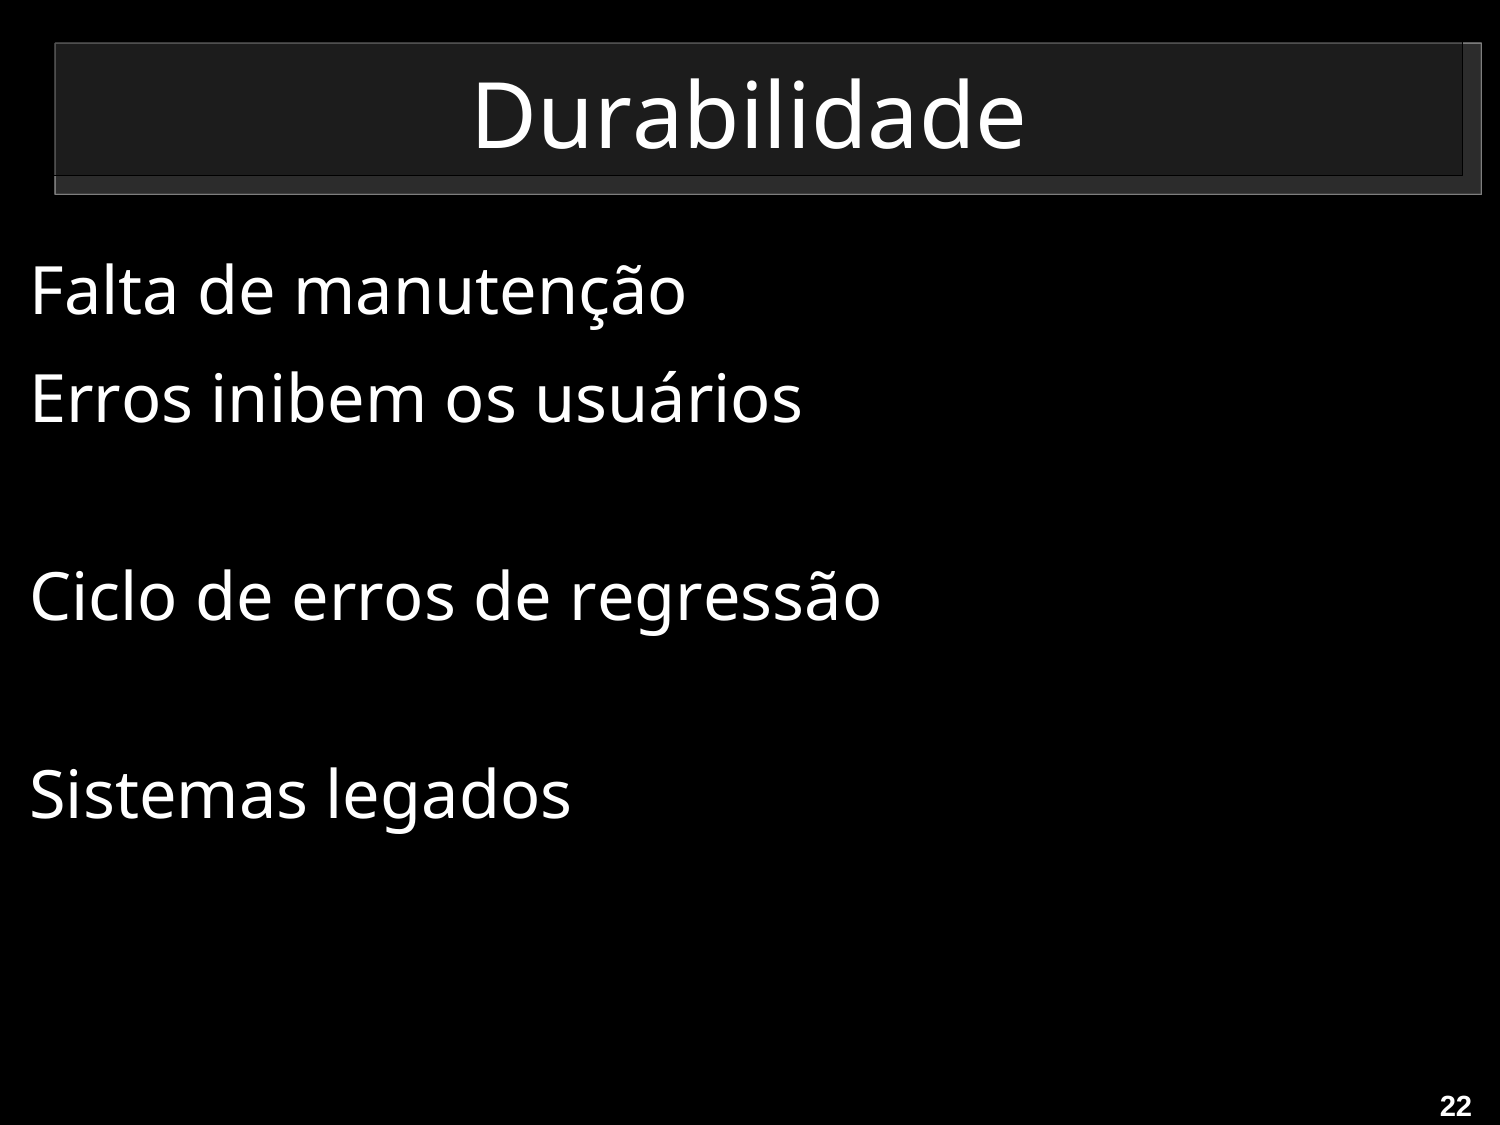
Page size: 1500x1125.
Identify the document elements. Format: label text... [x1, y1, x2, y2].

list Falta de manutenção Erros inibem os usuários Ciclo de erros de regressão Sistemas legados [29, 243, 1470, 1031]
title Durabilidade [29, 38, 1470, 188]
